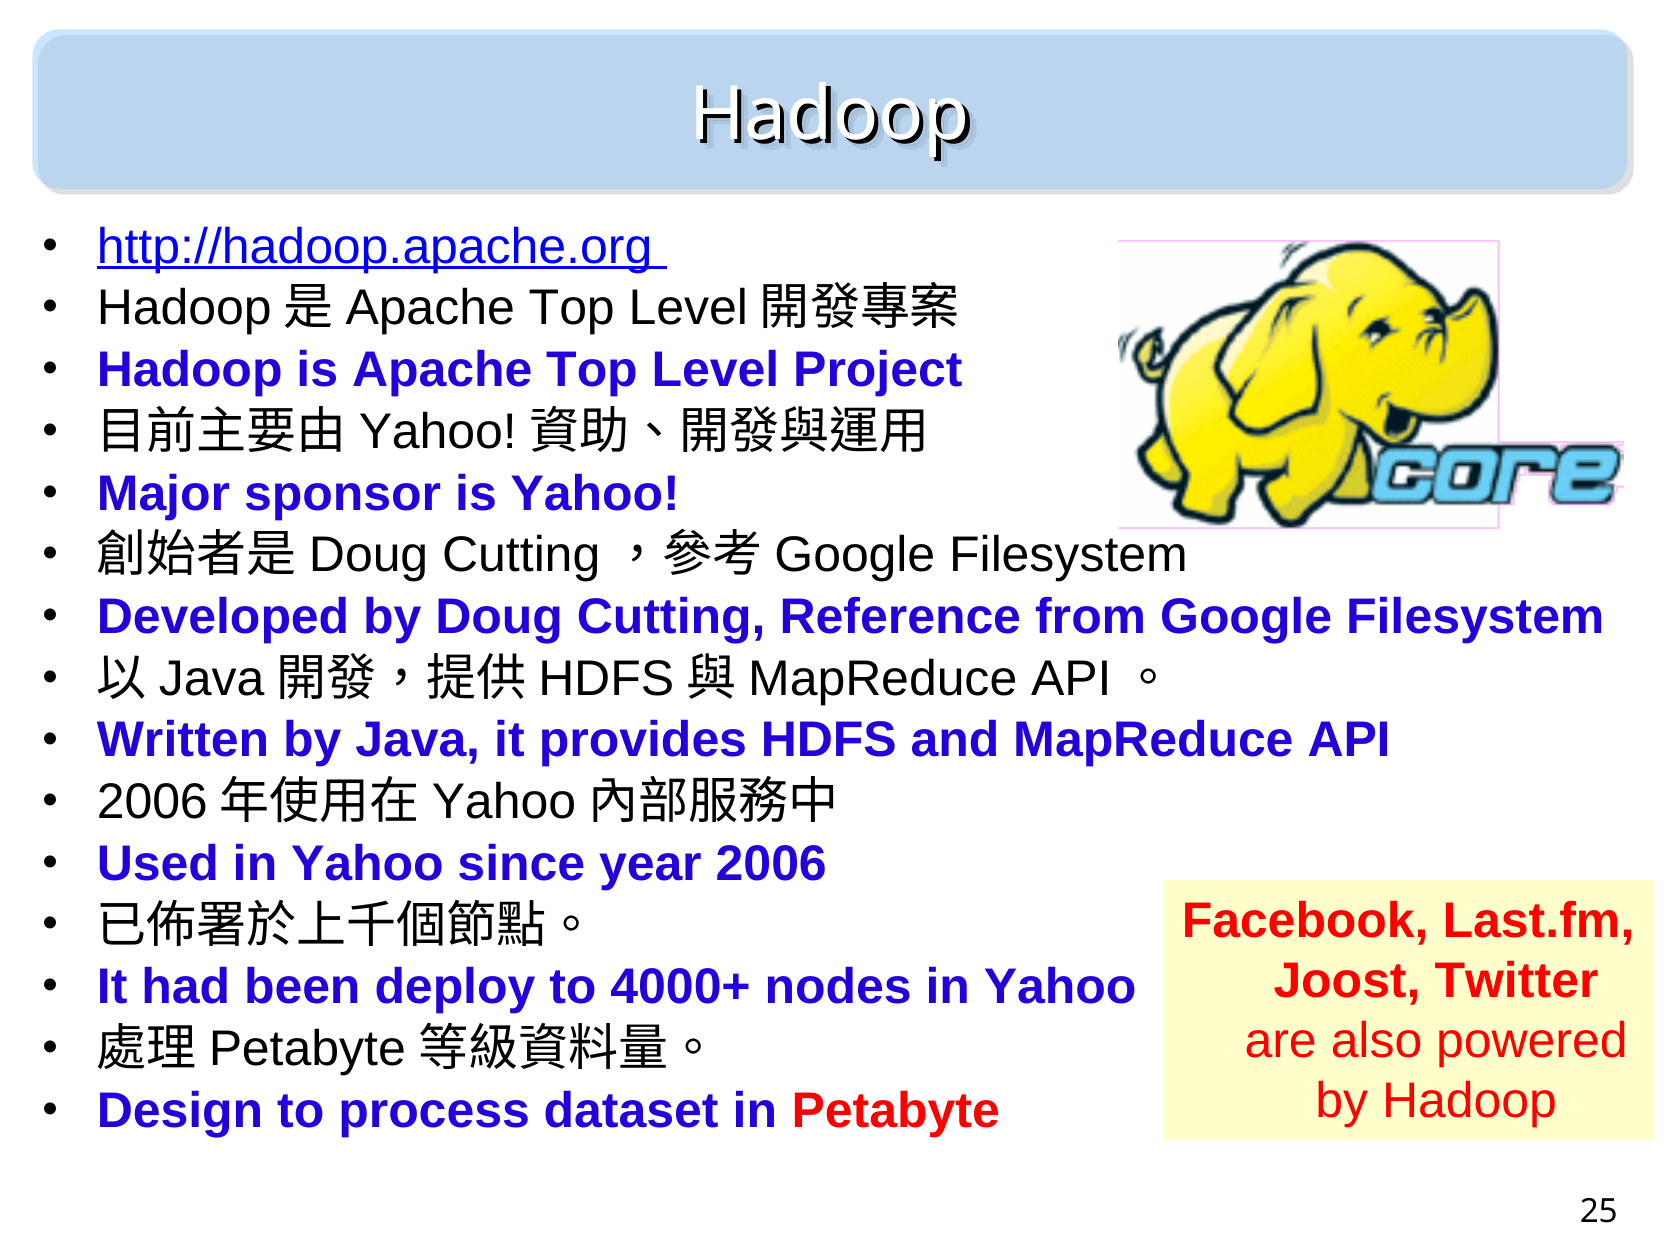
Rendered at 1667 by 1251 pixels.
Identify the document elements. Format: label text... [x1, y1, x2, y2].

text_box Hadoop [32, 29, 1628, 189]
text_box http://hadoop.apache.org Hadoop是Apache Top Level開發專案 Hadoop is Apache Top Level Project 目前主要由Yahoo!資助、開發與運用 Major sponsor is Yahoo! 創始者是Doug Cutting，參考Google Filesystem Developed by Doug Cutting, Reference from Google Filesystem 以Java開發，提供HDFS與MapReduce API。 Written by Java, it provides HDFS and MapReduce API 2006年使用在Yahoo內部服務中 Used in Yahoo since year 2006 已佈署於上千個節點。 It had been deploy to 4000+ nodes in Yahoo 處理Petabyte等級資料量。 Design to process dataset in Petabyte [41, 214, 1607, 1221]
text_box Facebook, Last.fm, Joost, Twitter are also powered by Hadoop [1163, 879, 1654, 1140]
picture [1118, 236, 1624, 532]
